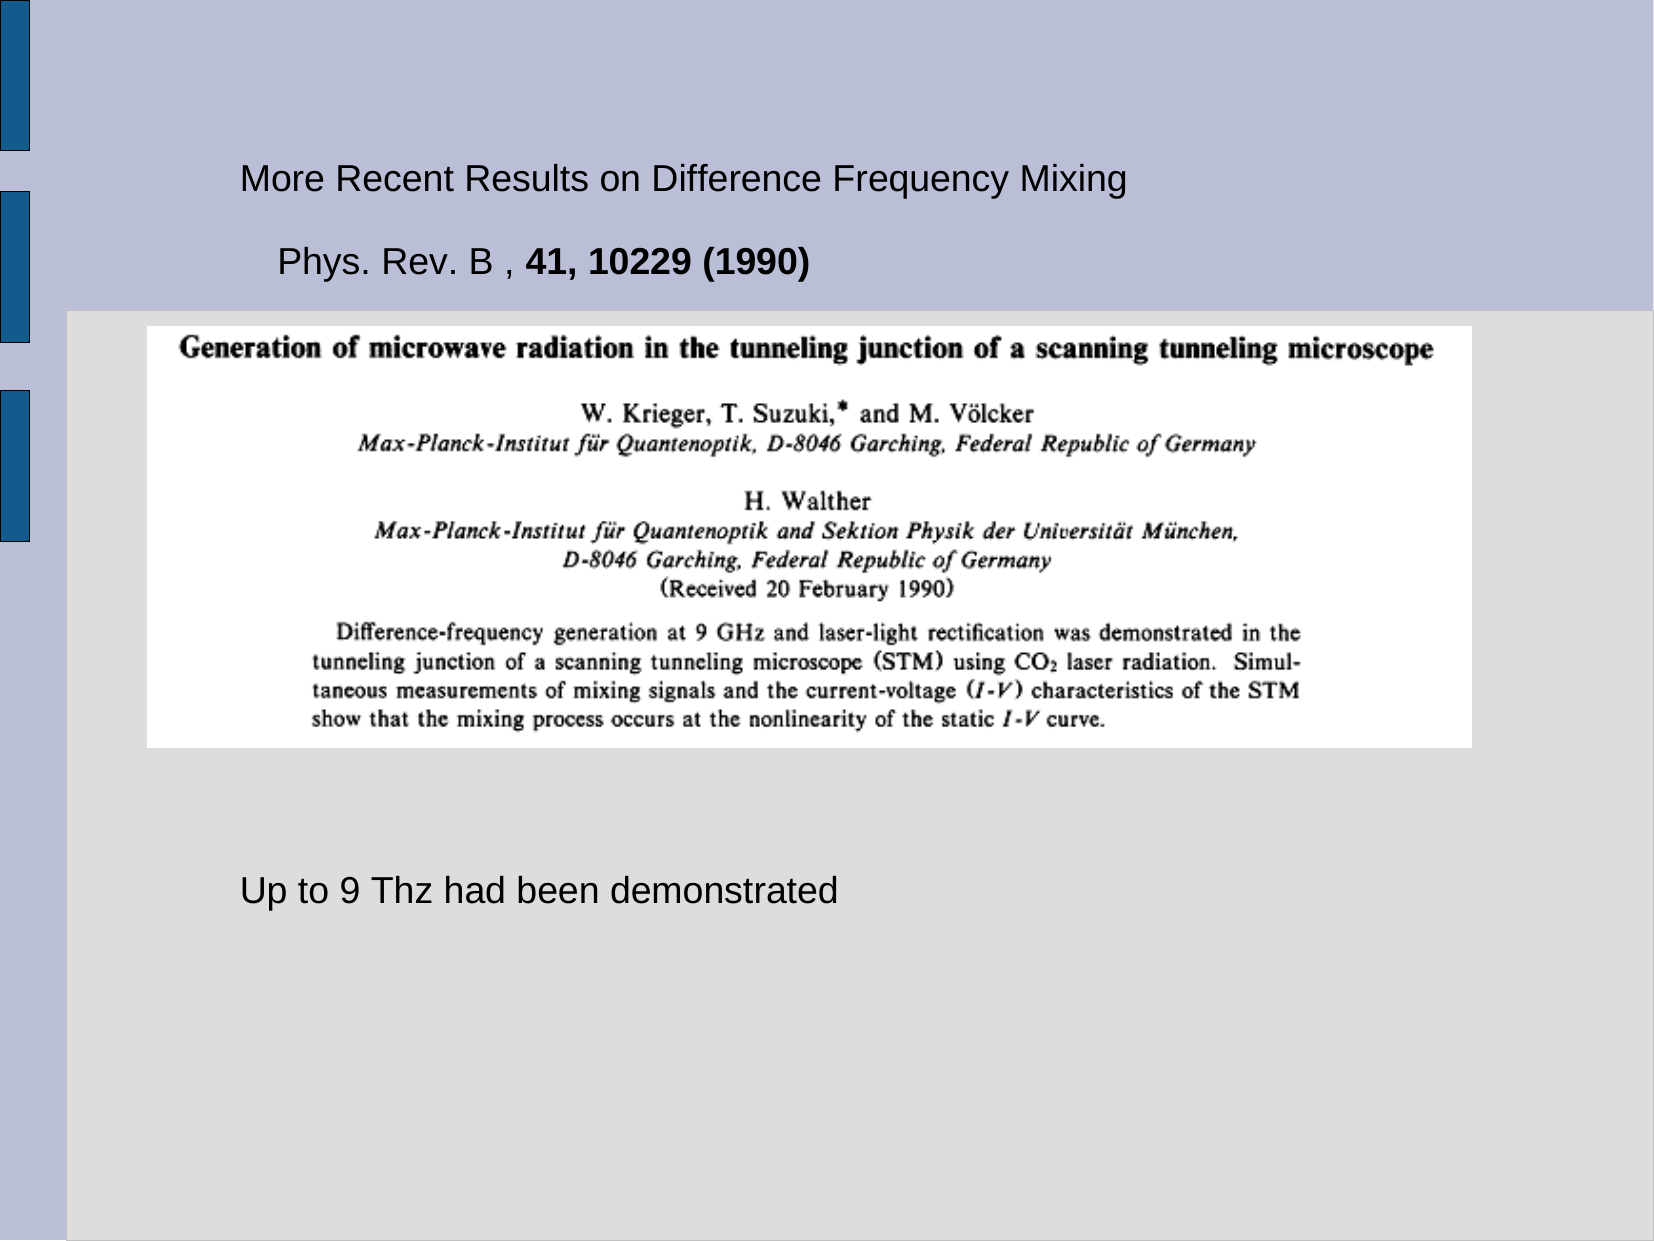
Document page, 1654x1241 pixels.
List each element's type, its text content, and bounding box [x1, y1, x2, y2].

text_box Phys. Rev. B , 41, 10229 (1990) [262, 232, 825, 292]
text_box Up to 9 Thz had been demonstrated [225, 862, 865, 920]
text_box More Recent Results on Difference Frequency Mixing [225, 150, 1143, 207]
picture [147, 326, 1472, 749]
